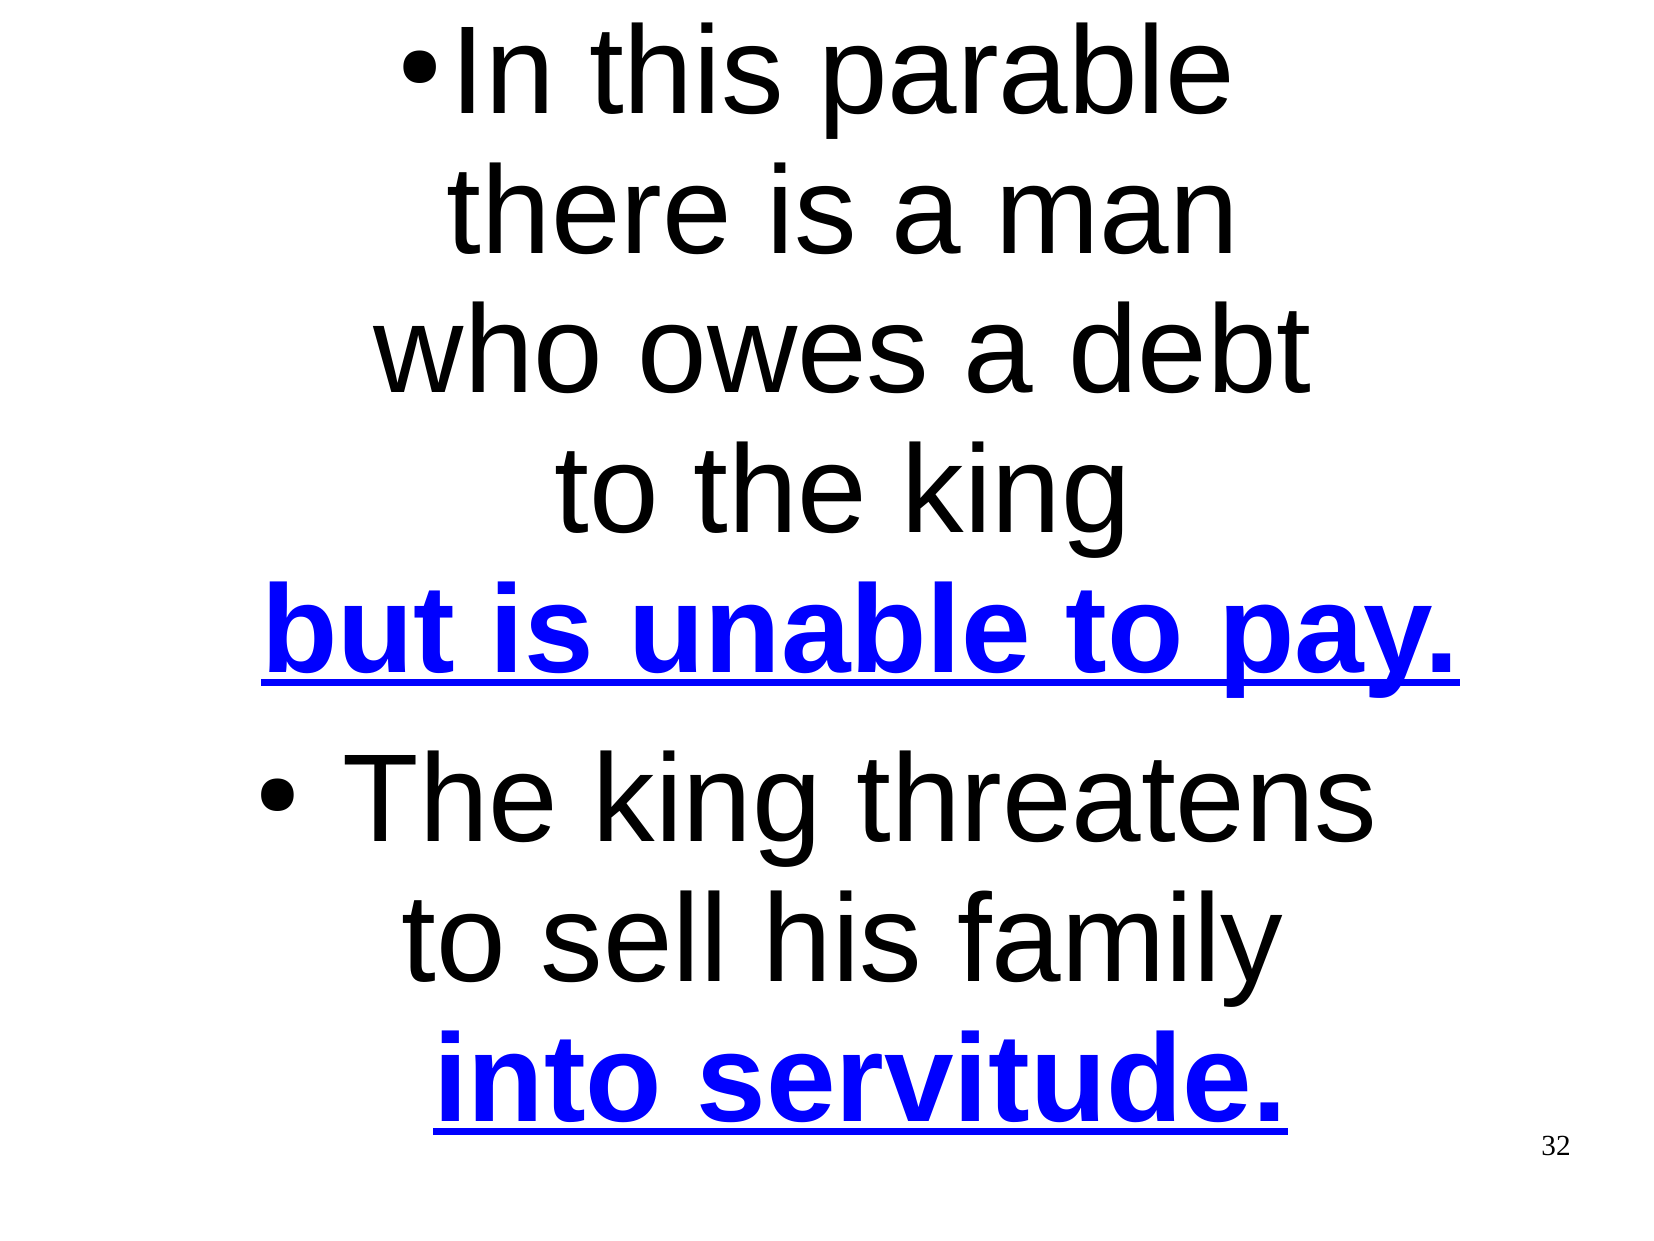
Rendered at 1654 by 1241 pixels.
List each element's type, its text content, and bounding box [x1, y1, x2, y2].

list In this parable there is a man who owes a debt to the king but is unable to pay. The king threatens to sell his family into servitude. [0, 0, 1651, 1238]
